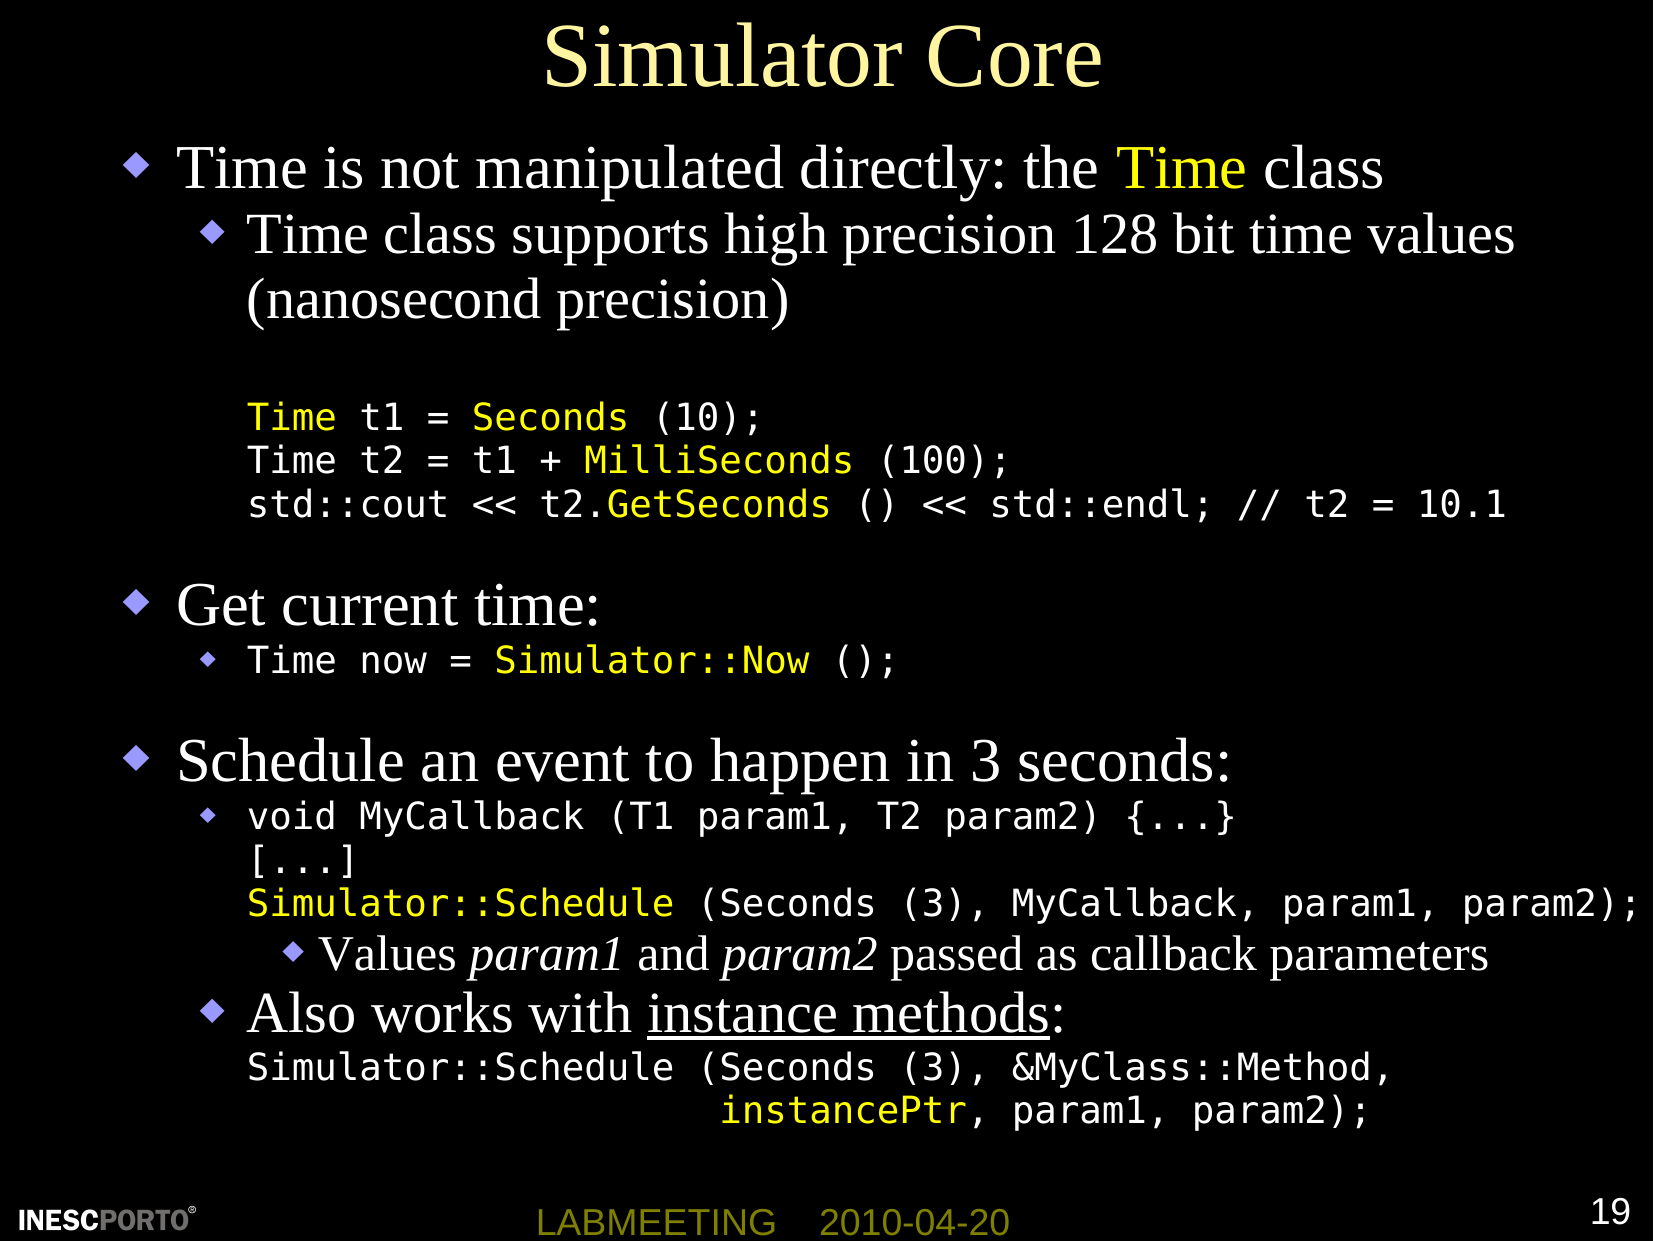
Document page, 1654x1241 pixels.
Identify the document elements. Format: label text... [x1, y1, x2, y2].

picture [9, 1181, 201, 1241]
title Simulator Core [40, 0, 1607, 156]
list Time is not manipulated directly: the Time class Time class supports high precision 128 bit time values (nanosecond precision) Time t1 = Seconds (10); Time t2 = t1 + MilliSeconds (100); std::cout << t2.GetSeconds () << std::endl; // t2 = 10.1 Get current time: Time now = Simulator::Now (); Schedule an event to happen in 3 seconds: void MyCallback (T1 param1, T2 param2) {...} [...] Simulator::Schedule (Seconds (3), MyCallback, param1, param2); Values param1 and param2 passed as callback parameters Also works with instance methods: Simulator::Schedule (Seconds (3), &MyClass::Method, instancePtr, param1, param2); [105, 132, 1651, 1133]
